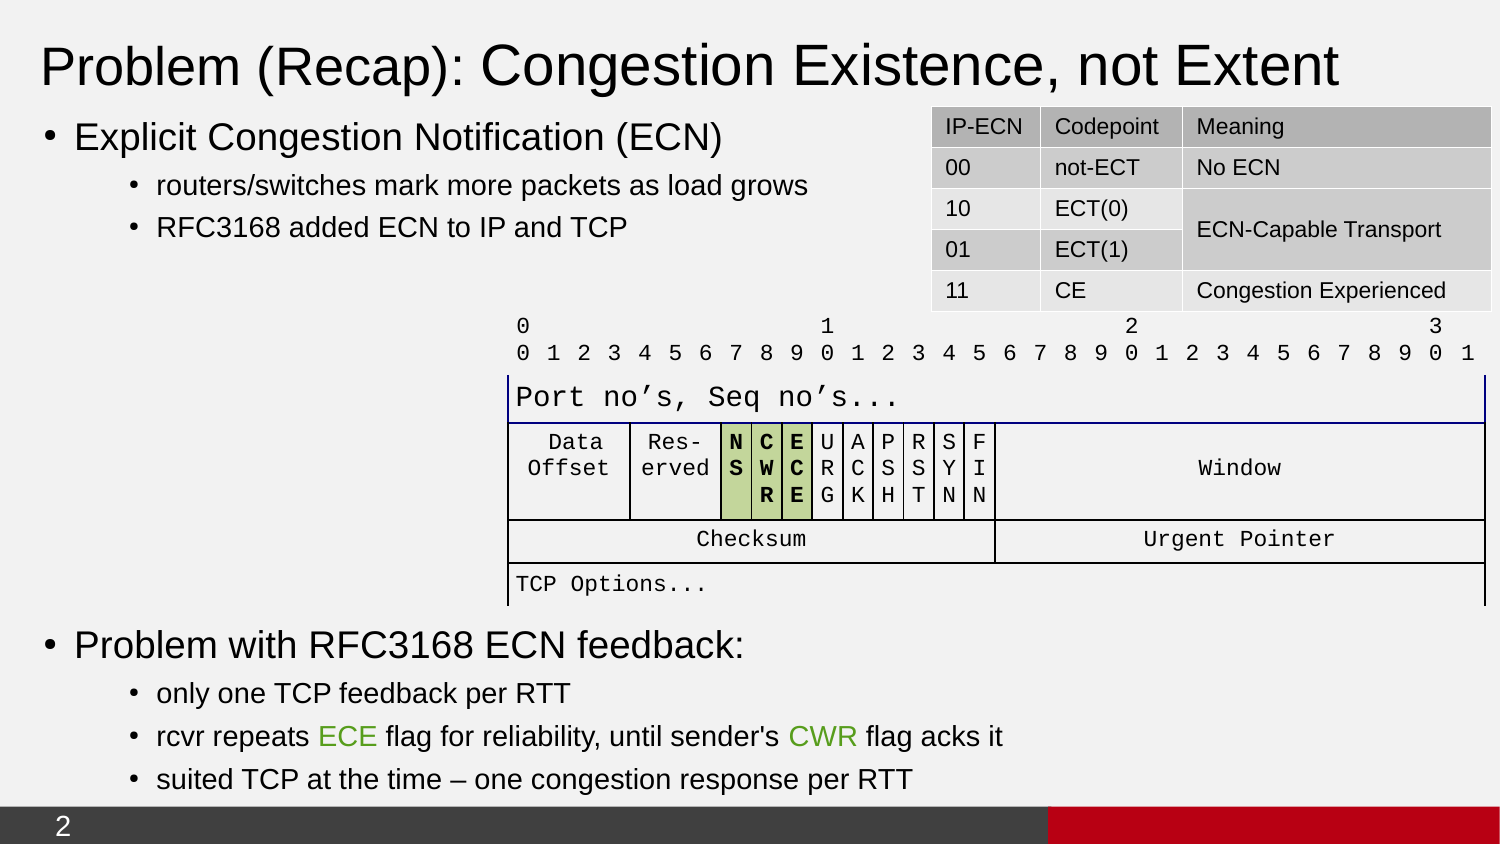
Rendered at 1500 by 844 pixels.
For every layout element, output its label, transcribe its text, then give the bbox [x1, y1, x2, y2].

table_header 3 [599, 305, 630, 375]
table_cell CWR [752, 424, 781, 519]
table_cell Congestion Experienced [1183, 271, 1491, 311]
table_cell Res-erved [631, 424, 720, 519]
table_header 10 [812, 305, 843, 375]
table_cell 11 [932, 271, 1040, 305]
table_header 8 [751, 305, 782, 375]
table_cell URG [813, 424, 842, 519]
title Problem (Recap): Congestion Existence, not Extent [40, 28, 1425, 103]
table_header 1 [1451, 305, 1485, 375]
table_cell ECT(1) [1041, 230, 1182, 270]
table_header 9 [782, 305, 812, 375]
table_header 6 [995, 305, 1025, 375]
table_header 7 [1025, 305, 1056, 375]
table_header 1 [1147, 305, 1177, 375]
table_header 6 [1299, 305, 1329, 375]
table_cell Window [996, 424, 1484, 519]
table_cell Urgent Pointer [996, 521, 1484, 562]
table_cell FIN [965, 424, 994, 519]
table_header IP-ECN [932, 107, 1040, 147]
table_header 1 [539, 305, 569, 375]
table_header 5 [660, 305, 691, 375]
table_header 6 [691, 305, 721, 375]
table_header 2 [1177, 305, 1208, 375]
table_cell Port no’s, Seq no’s... [509, 375, 1484, 422]
table_header 7 [721, 305, 751, 375]
table_header 20 [1116, 305, 1147, 375]
table_header 2 [873, 305, 903, 375]
table_header 4 [934, 305, 964, 375]
table_header 9 [1390, 305, 1421, 375]
table_cell RST [904, 424, 933, 519]
table_cell CE [1041, 271, 1182, 305]
table_cell ACK [844, 424, 872, 519]
table_header 00 [508, 305, 539, 375]
table_cell PSH [874, 424, 903, 519]
table_header 9 [1086, 305, 1116, 375]
list Explicit Congestion Notification (ECN) routers/switches mark more packets as load grows RFC3168 added ECN to IP and TCP Problem with RFC3168 ECN feedback: only one TCP feedback per RTT rcvr repeats ECE flag for reliability, until sender's CWR flag acks it suited TCP at the time – one congestion response per RTT [33, 115, 1410, 798]
table_cell NS [722, 424, 751, 519]
table_cell not-ECT [1041, 148, 1182, 188]
table_cell 10 [932, 189, 1040, 229]
table_header 4 [1238, 305, 1268, 375]
table_header 4 [630, 305, 660, 375]
table_header Codepoint [1041, 107, 1182, 147]
table_cell No ECN [1183, 148, 1491, 188]
table_cell Checksum [509, 521, 994, 562]
table_cell TCP Options... [509, 564, 1484, 606]
table_header 3 [903, 305, 934, 375]
table_header 3 [1208, 305, 1238, 375]
table_header 30 [1421, 305, 1451, 375]
table_cell ECT(0) [1041, 189, 1182, 229]
table_header 8 [1360, 305, 1390, 375]
table_cell 01 [932, 230, 1040, 270]
table_cell SYN [935, 424, 963, 519]
table_header 5 [1268, 305, 1299, 375]
table_header 2 [569, 305, 599, 375]
table_header 7 [1329, 305, 1360, 375]
table_header Meaning [1183, 107, 1491, 147]
table_cell 00 [932, 148, 1040, 188]
table_header 8 [1056, 305, 1086, 375]
table_cell Data Offset [509, 424, 629, 519]
table_header 1 [843, 305, 873, 375]
table_cell ECN-Capable Transport [1183, 189, 1491, 270]
table_cell ECE [783, 424, 811, 519]
table_header 5 [964, 305, 995, 375]
